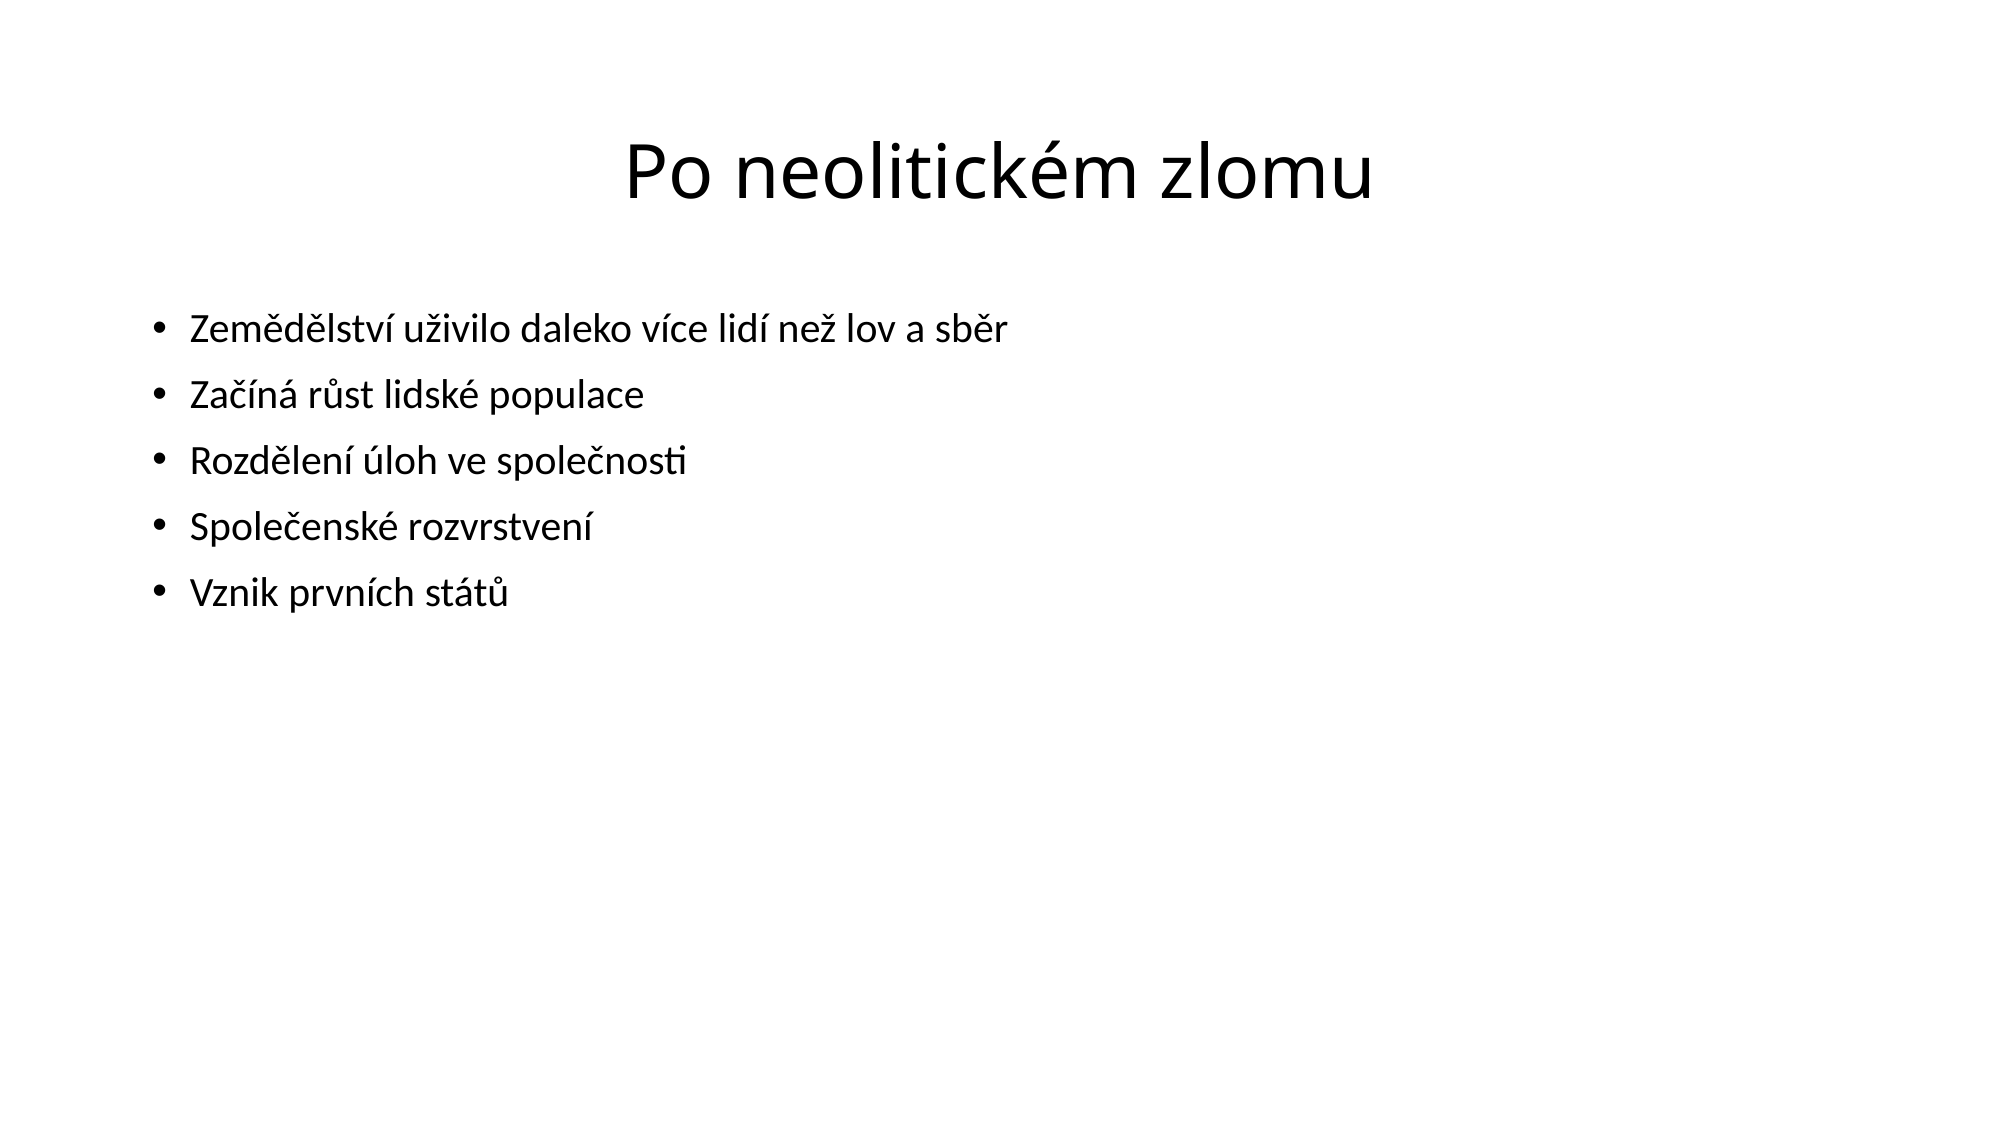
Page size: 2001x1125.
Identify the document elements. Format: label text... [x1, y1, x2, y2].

list Zemědělství uživilo daleko více lidí než lov a sběr Začíná růst lidské populace Rozdělení úloh ve společnosti Společenské rozvrstvení Vznik prvních států [137, 299, 1863, 1014]
title Po neolitickém zlomu [137, 59, 1863, 278]
